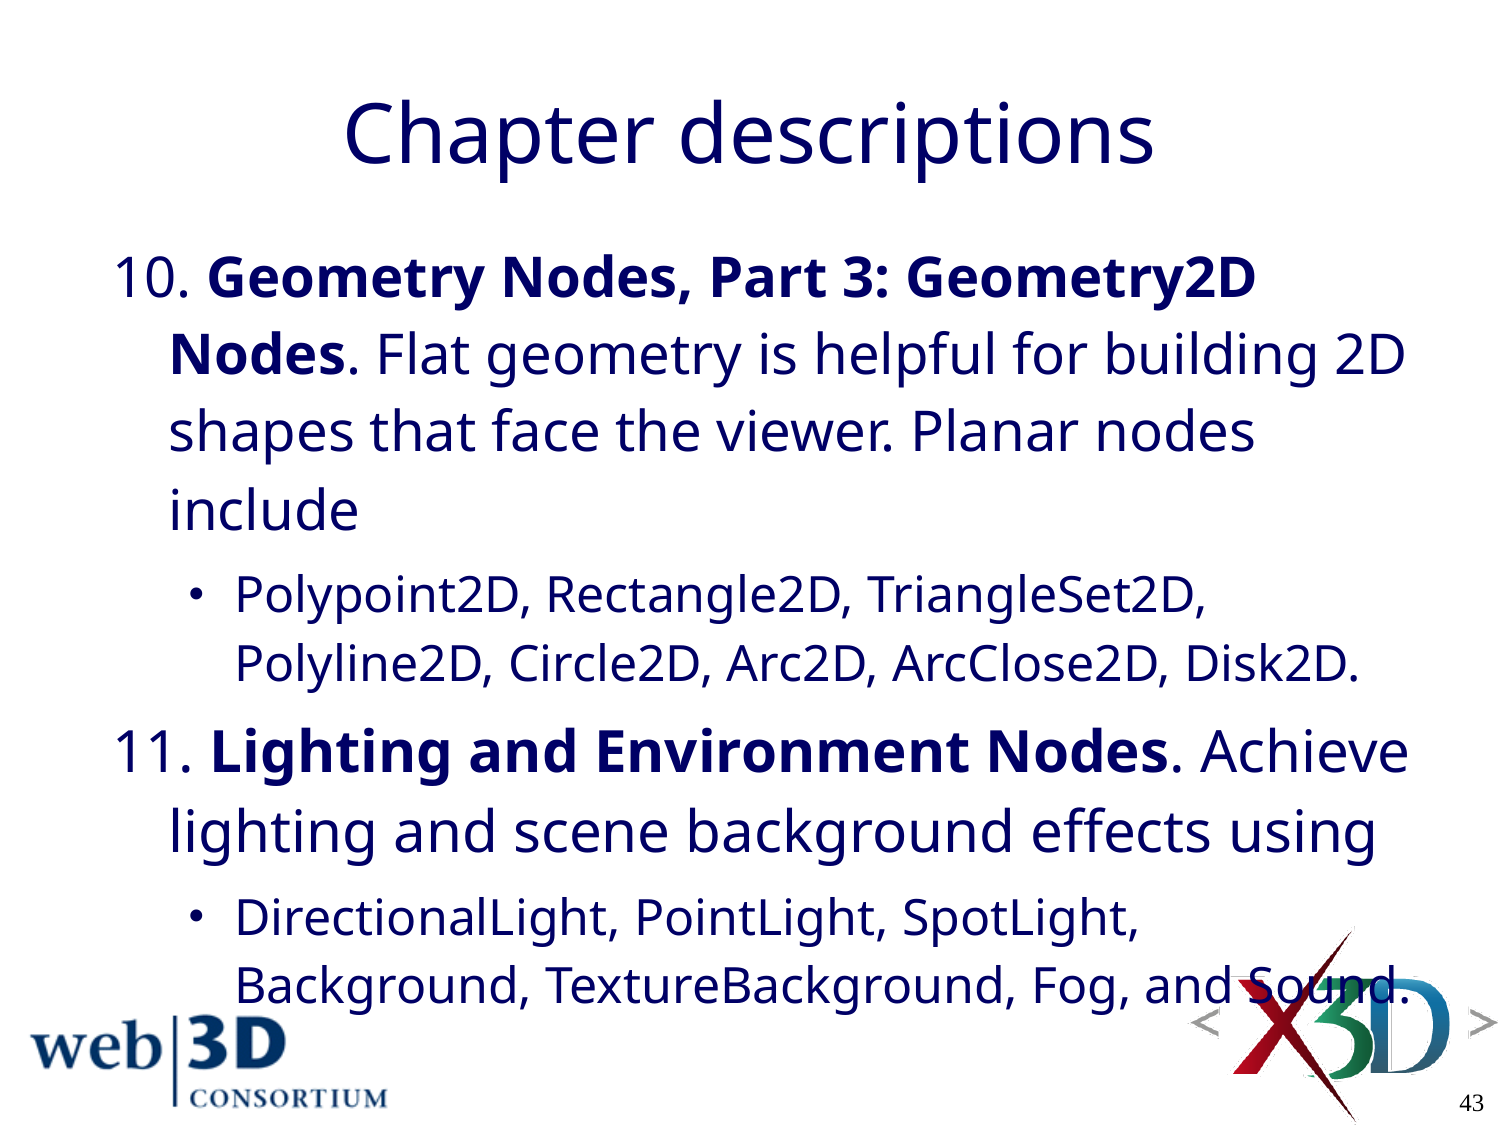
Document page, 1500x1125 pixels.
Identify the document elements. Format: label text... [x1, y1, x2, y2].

picture [12, 998, 413, 1118]
title Chapter descriptions [112, 37, 1388, 226]
list 10. Geometry Nodes, Part 3: Geometry2D Nodes. Flat geometry is helpful for building 2D shapes that face the viewer. Planar nodes include Polypoint2D, Rectangle2D, TriangleSet2D, Polyline2D, Circle2D, Arc2D, ArcClose2D, Disk2D. 11. Lighting and Environment Nodes. Achieve lighting and scene background effects using DirectionalLight, PointLight, SpotLight, Background, TextureBackground, Fog, and Sound. [112, 237, 1426, 1001]
picture [1187, 926, 1500, 1125]
